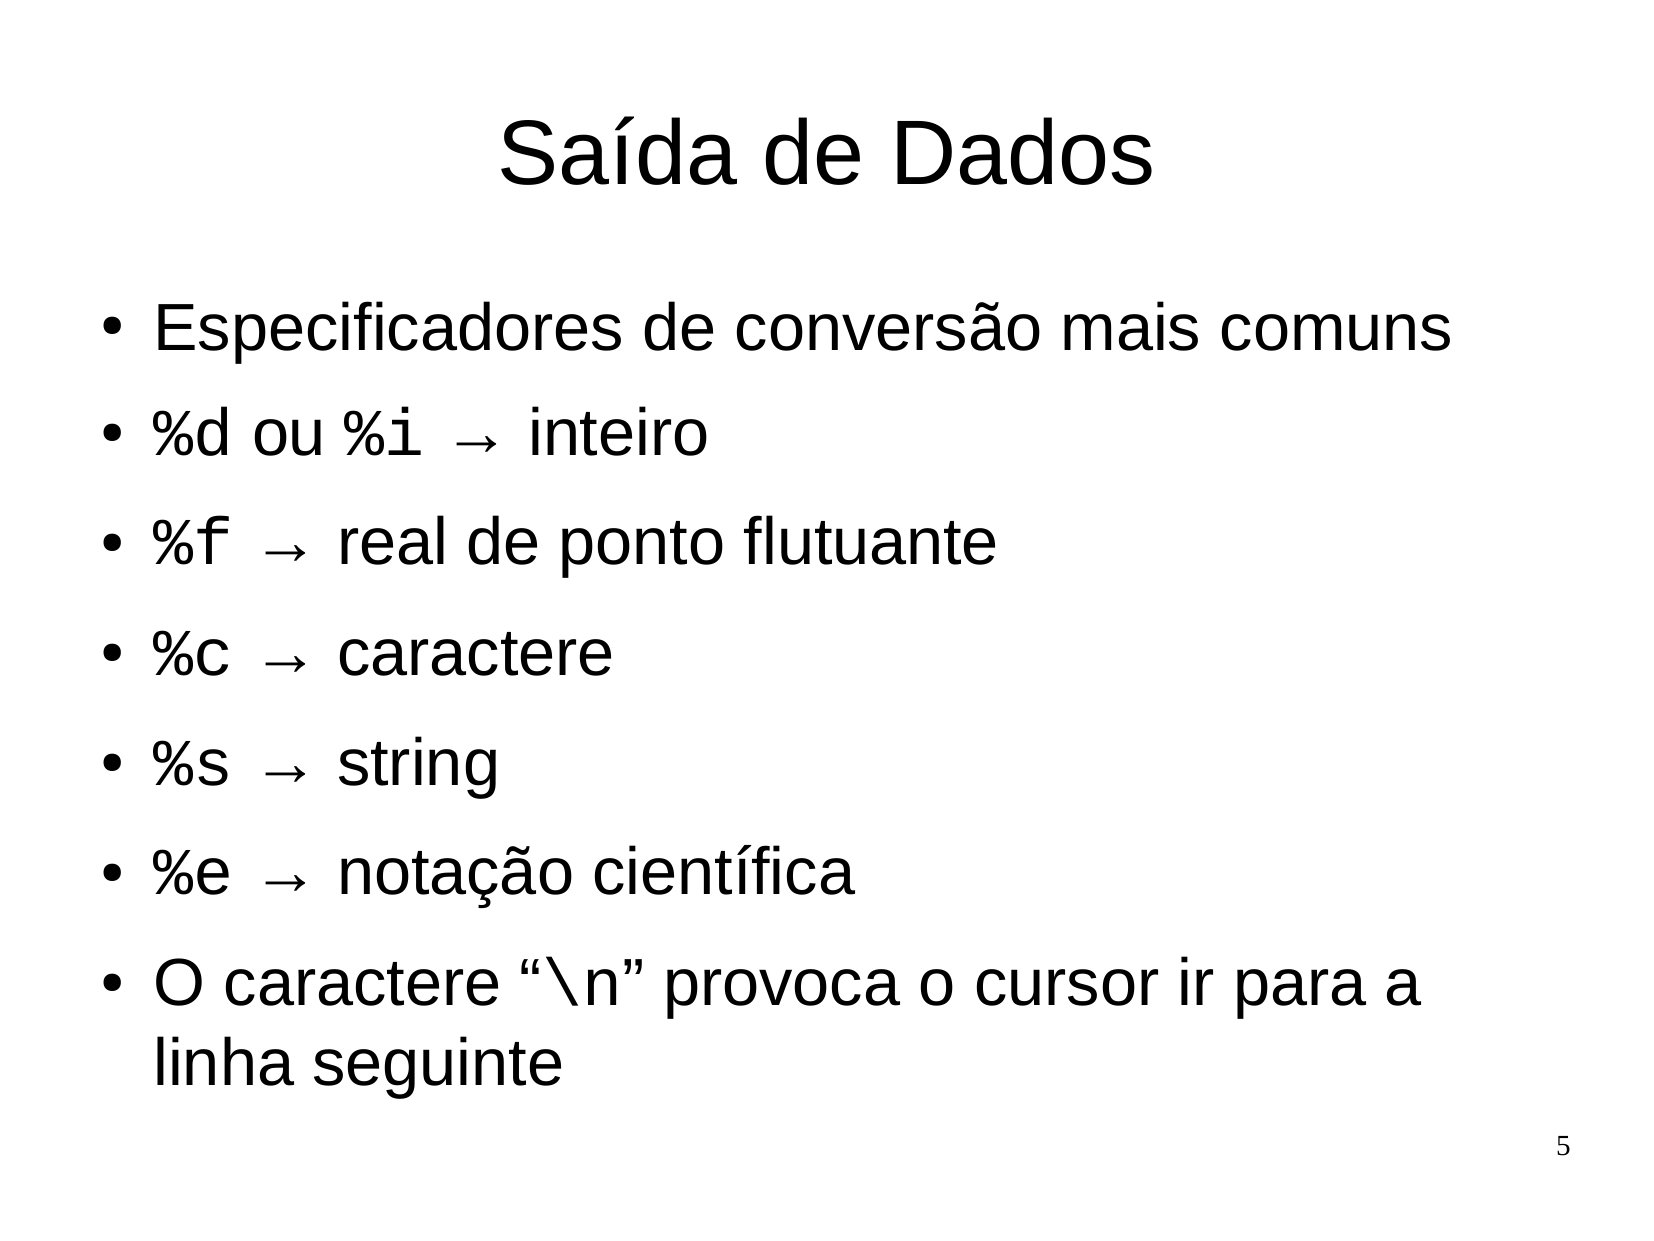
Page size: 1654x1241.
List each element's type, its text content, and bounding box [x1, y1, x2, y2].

title Saída de Dados [82, 49, 1571, 257]
list Especificadores de conversão mais comuns %d ou %i → inteiro %f → real de ponto flutuante %c → caractere %s → string %e → notação científica O caractere “\n” provoca o cursor ir para a linha seguinte [82, 290, 1571, 1134]
